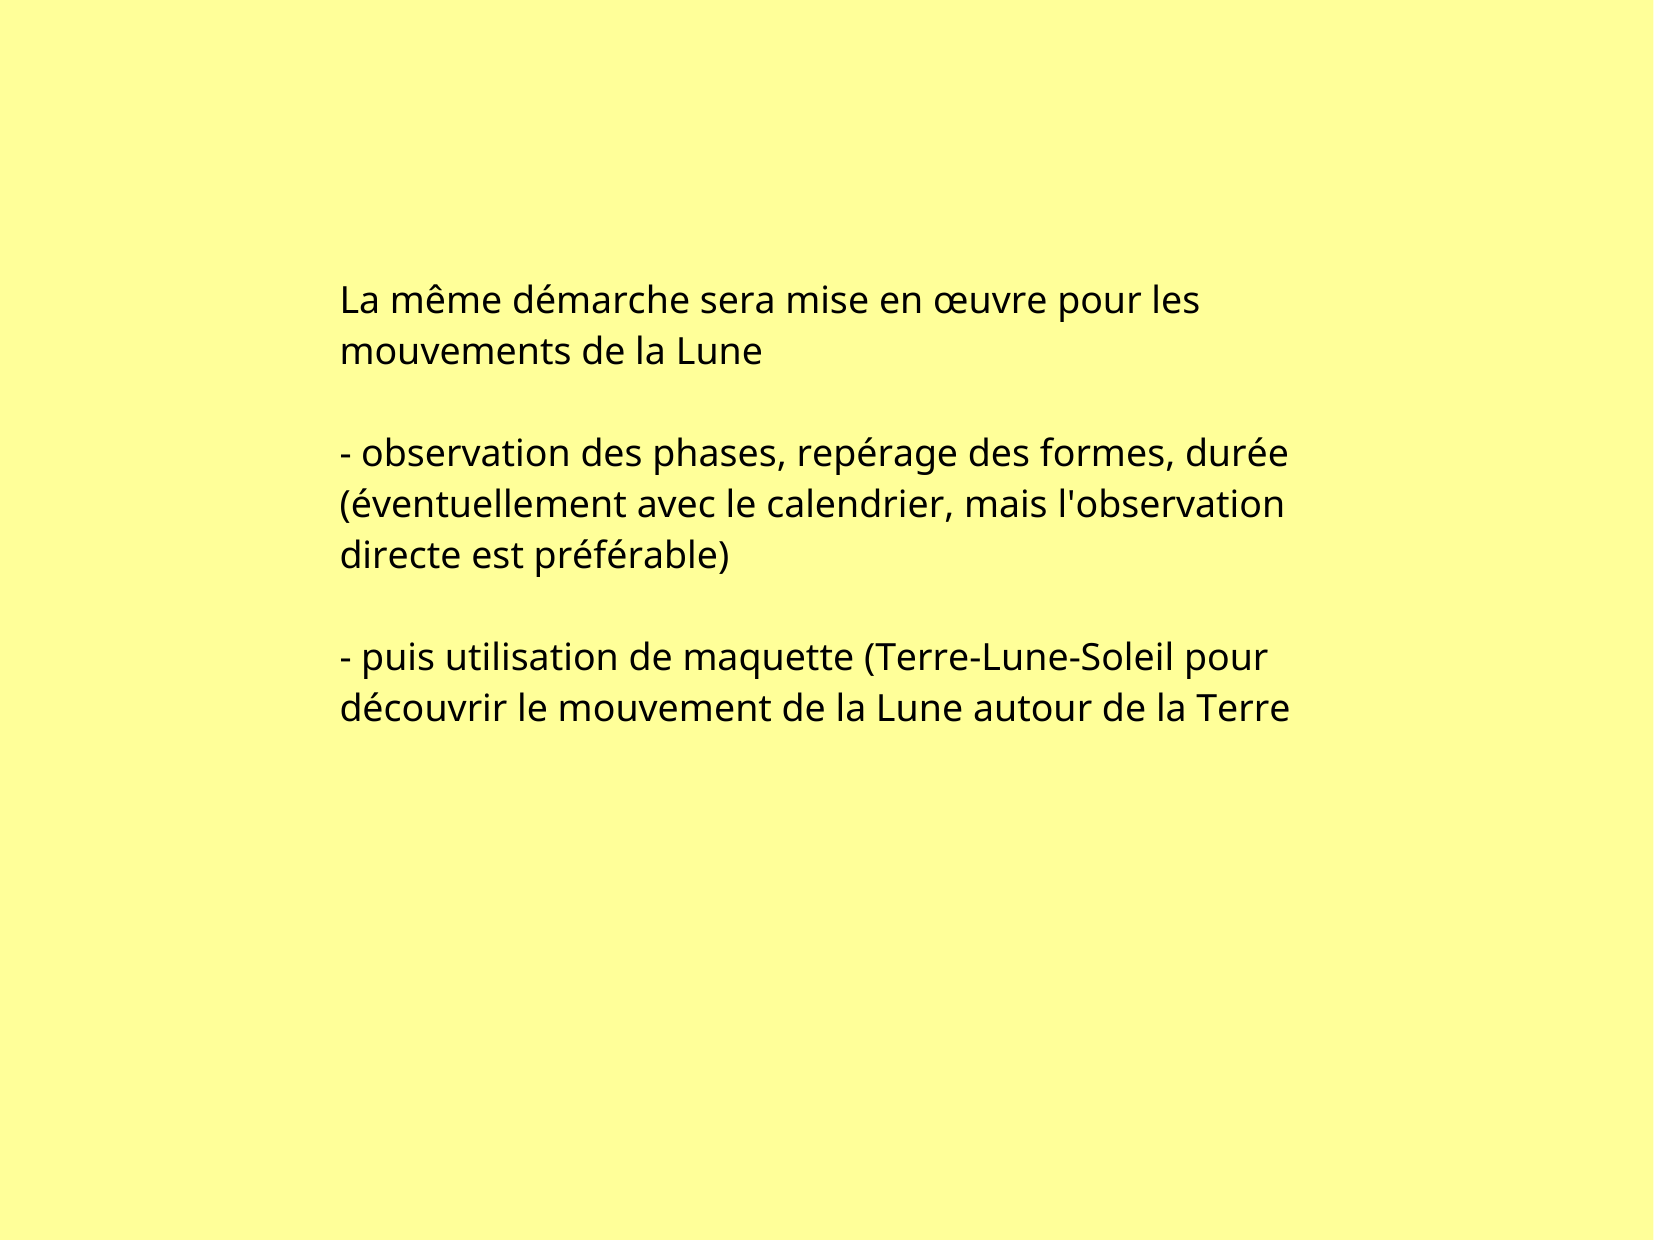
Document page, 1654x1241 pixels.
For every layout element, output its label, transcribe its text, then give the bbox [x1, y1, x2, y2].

text_box La même démarche sera mise en œuvre pour les mouvements de la Lune - observation des phases, repérage des formes, durée (éventuellement avec le calendrier, mais l'observation directe est préférable) - puis utilisation de maquette (Terre-Lune-Soleil pour découvrir le mouvement de la Lune autour de la Terre [324, 265, 1388, 768]
